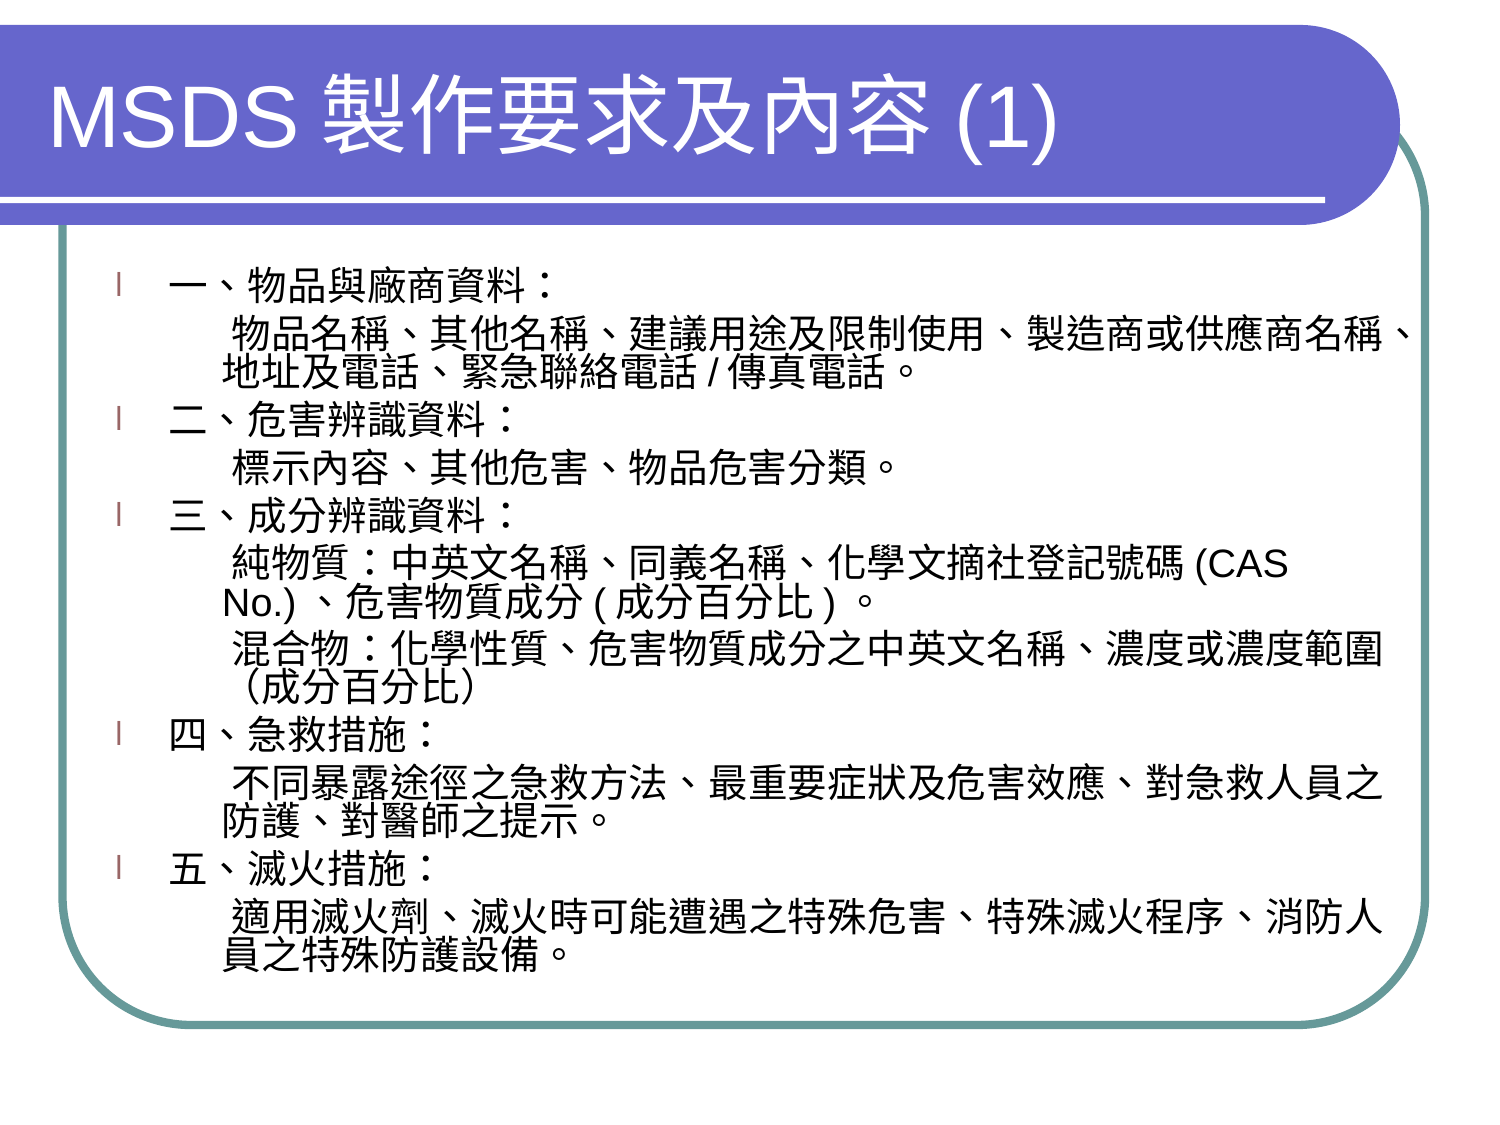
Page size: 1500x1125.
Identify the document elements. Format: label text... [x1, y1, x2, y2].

title MSDS製作要求及內容(1) [32, 37, 1347, 188]
list 一、物品與廠商資料： 物品名稱、其他名稱、建議用途及限制使用、製造商或供應商名稱、地址及電話、緊急聯絡電話/傳真電話。 二、危害辨識資料： 標示內容、其他危害、物品危害分類。 三、成分辨識資料： 純物質：中英文名稱、同義名稱、化學文摘社登記號碼(CAS No.)、危害物質成分(成分百分比)。 混合物：化學性質、危害物質成分之中英文名稱、濃度或濃度範圍（成分百分比） 四、急救措施： 不同暴露途徑之急救方法、最重要症狀及危害效應、對急救人員之防護、對醫師之提示。 五、滅火措施： 適用滅火劑、滅火時可能遭遇之特殊危害、特殊滅火程序、消防人員之特殊防護設備。 [99, 262, 1400, 988]
